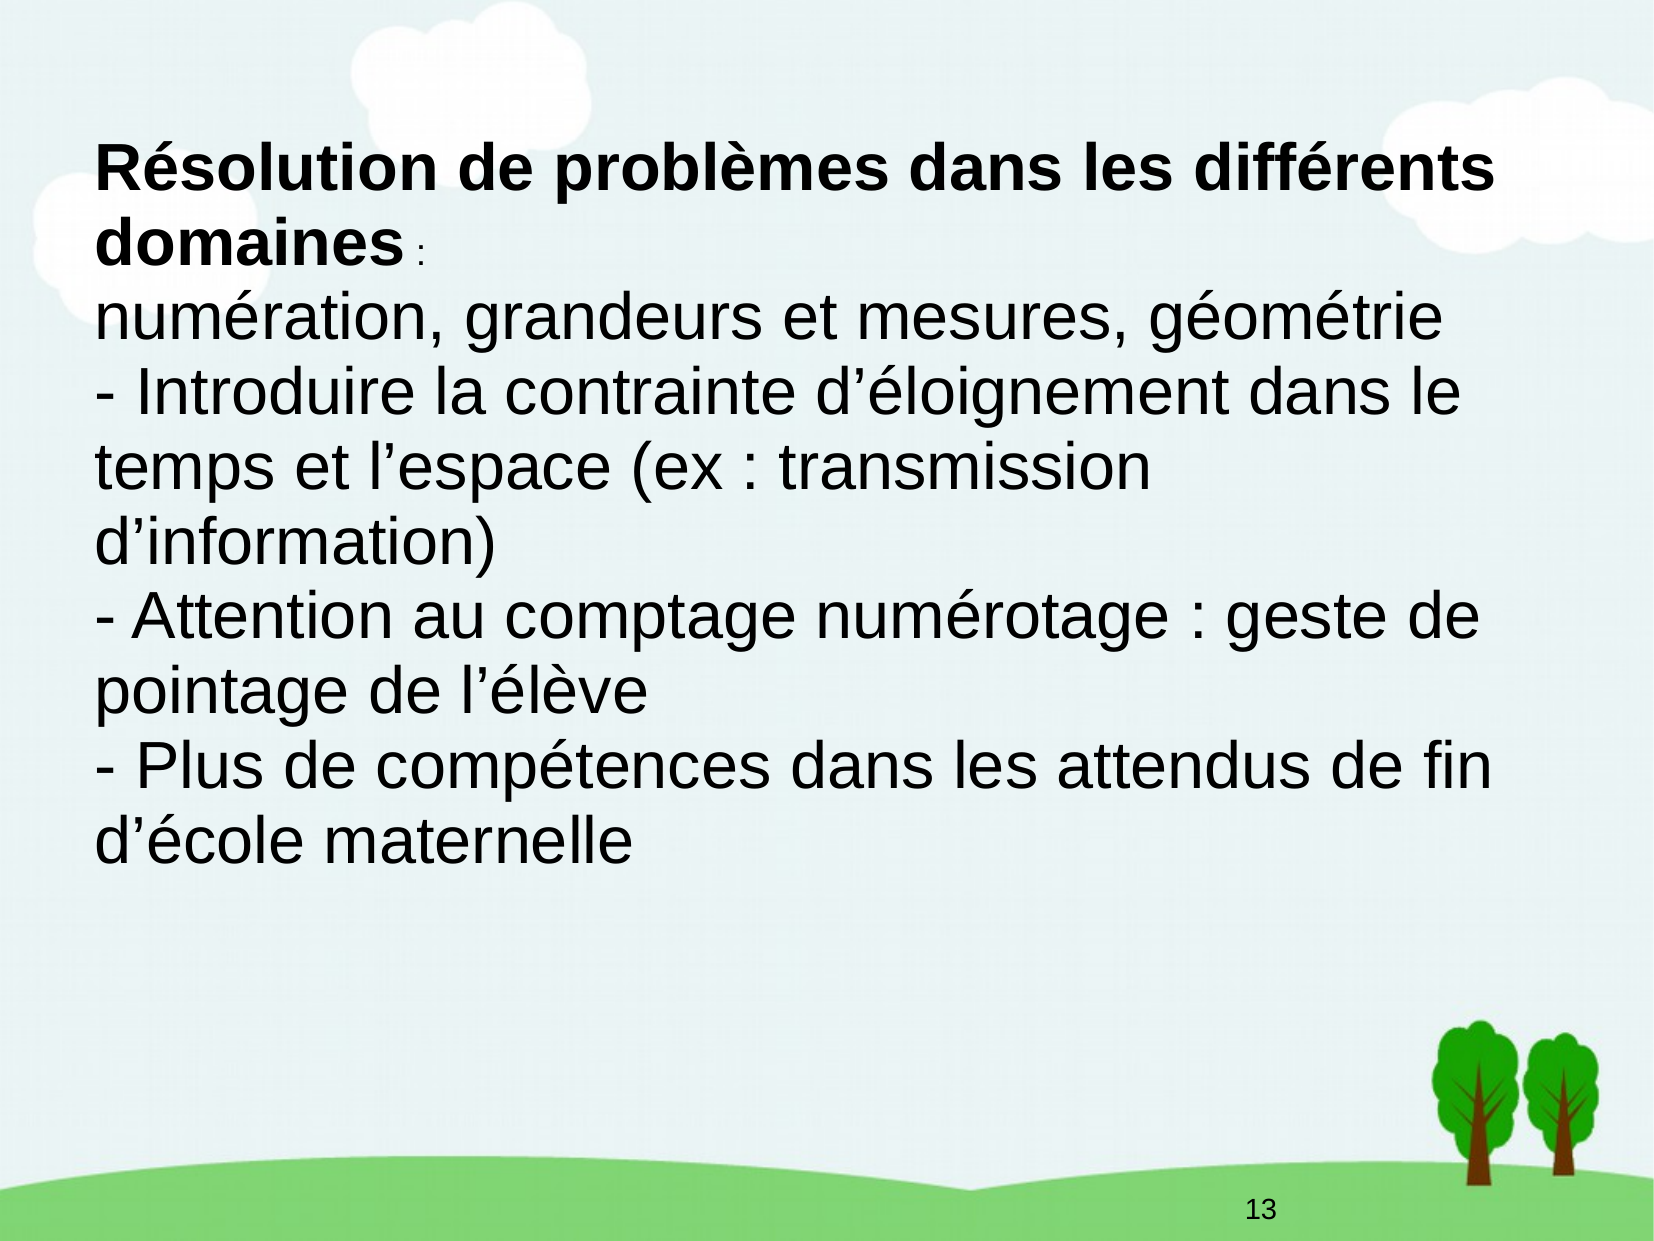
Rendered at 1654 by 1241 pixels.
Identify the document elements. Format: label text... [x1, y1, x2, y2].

text_box Résolution de problèmes dans les différents domaines : numération, grandeurs et mesures, géométrie - Introduire la contrainte d’éloignement dans le temps et l’espace (ex : transmission d’information) - Attention au comptage numérotage : geste de pointage de l’élève - Plus de compétences dans les attendus de fin d’école maternelle [94, 129, 1524, 878]
picture [0, 0, 1654, 1241]
text_box <numéro> [1244, 1190, 1630, 1241]
